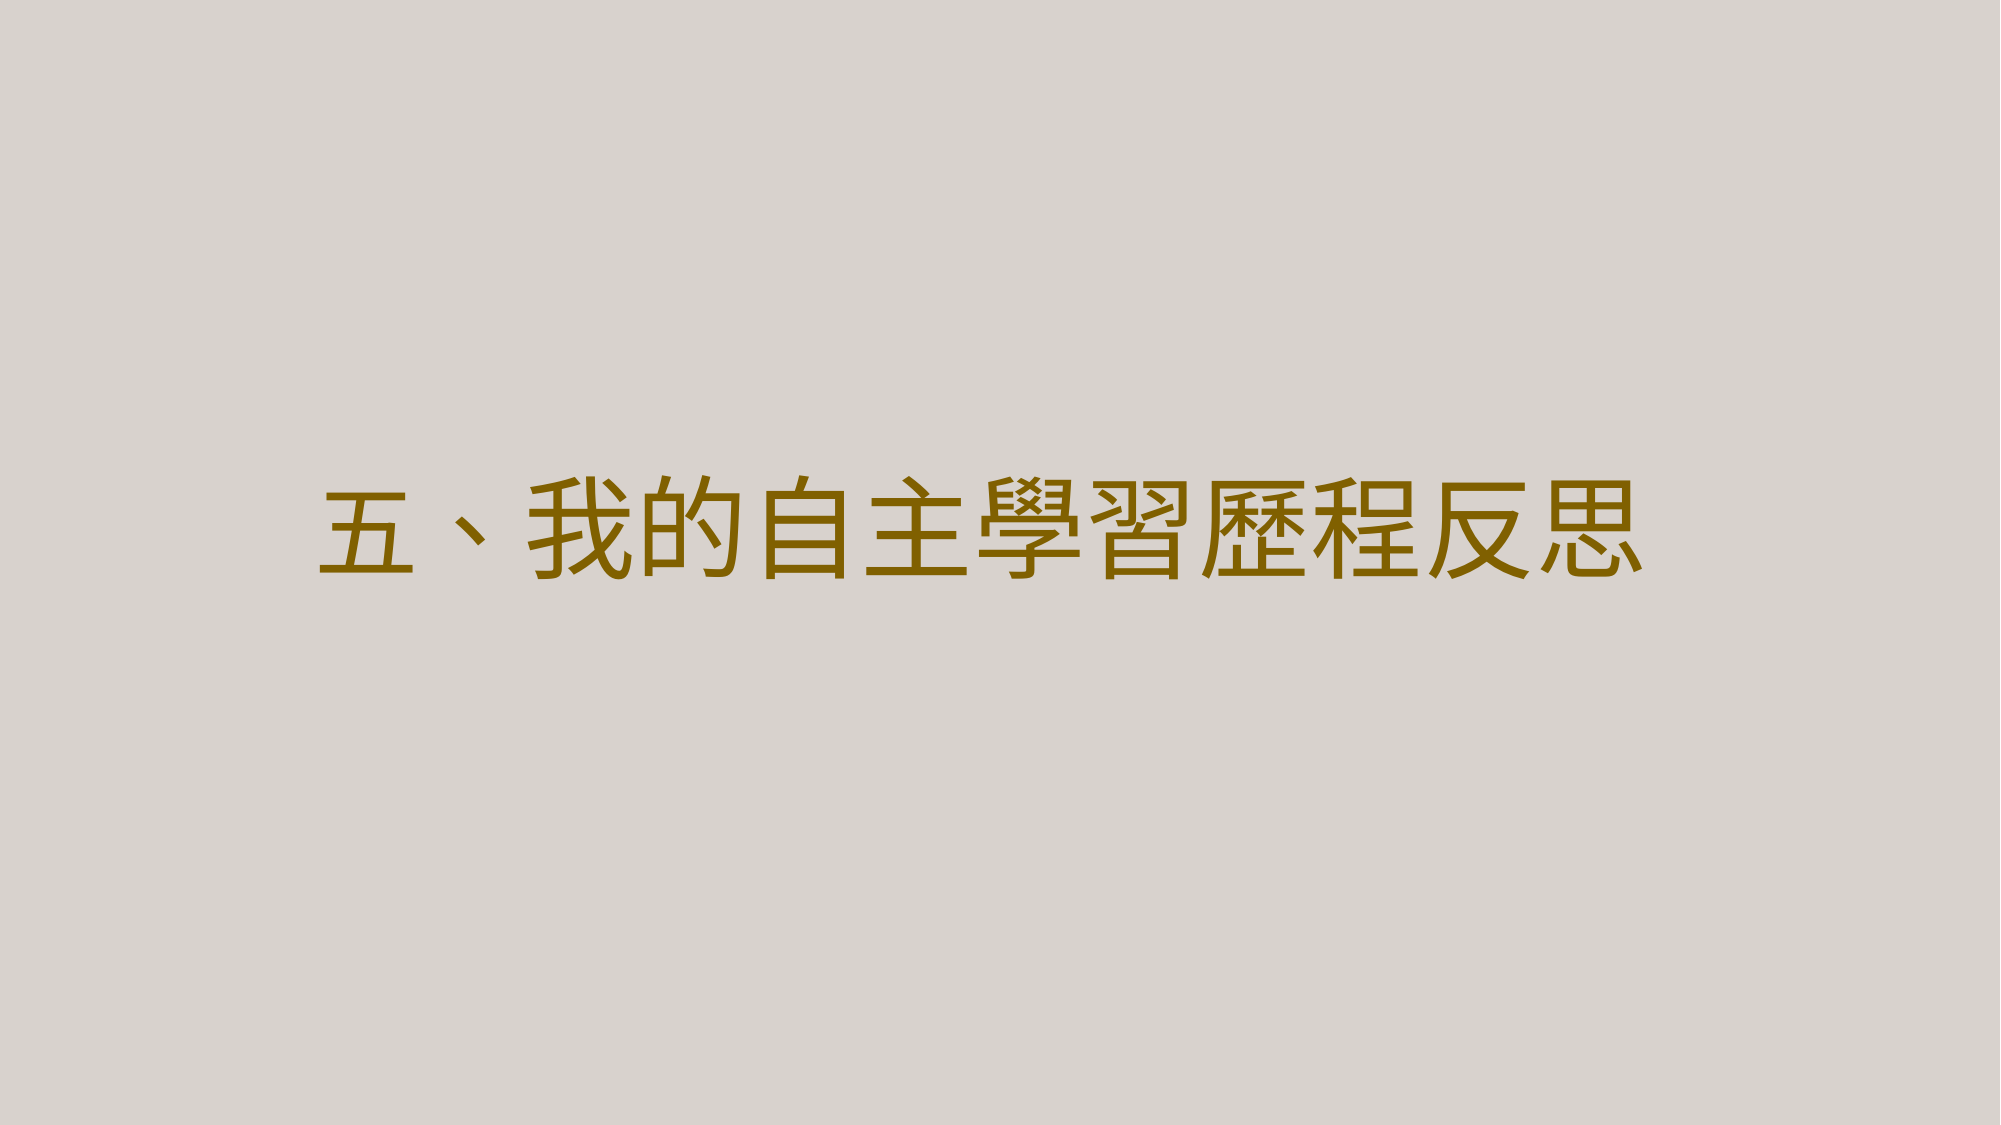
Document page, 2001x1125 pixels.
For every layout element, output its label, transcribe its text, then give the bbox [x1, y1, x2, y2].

text_box 五、我的自主學習歷程反思 [300, 450, 1700, 771]
